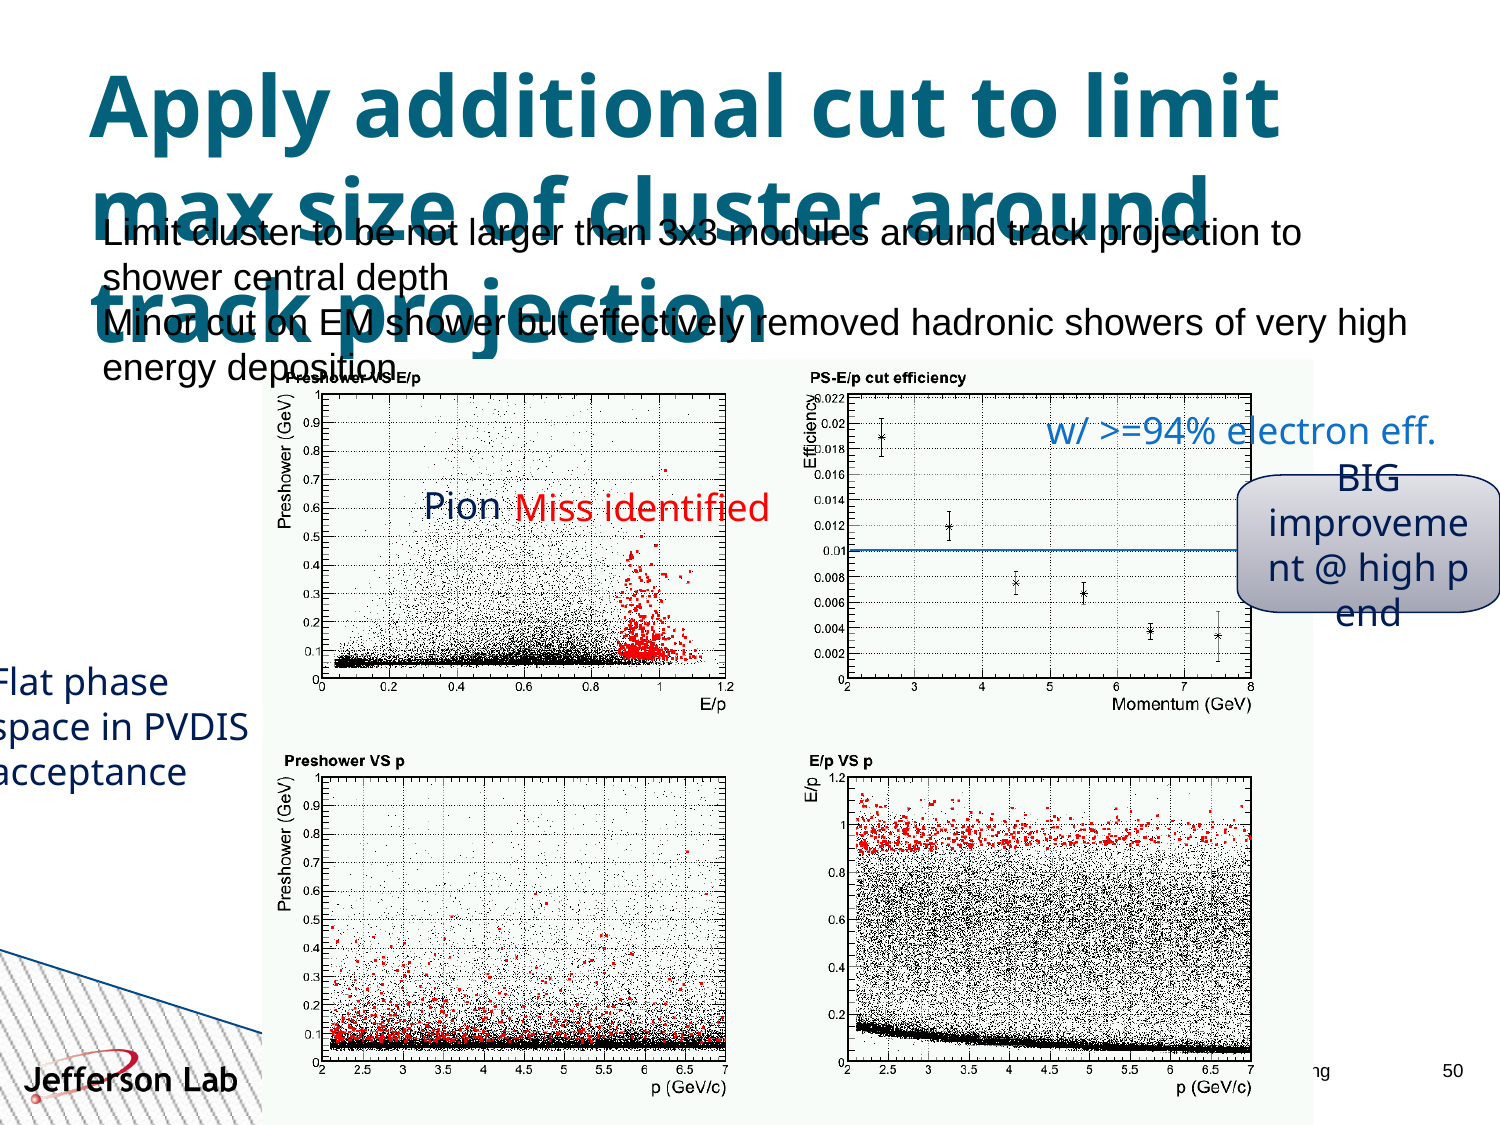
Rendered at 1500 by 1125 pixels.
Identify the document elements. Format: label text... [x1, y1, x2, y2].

text_box Limit cluster to be not larger than 3x3 modules around track projection to shower central depth Minor cut on EM shower but effectively removed hadronic showers of very high energy deposition [87, 200, 1438, 958]
text_box Flat phase space in PVDIS acceptance [0, 650, 297, 800]
text_box BIG improvement @ high p end [1237, 474, 1500, 613]
picture [0, 952, 1313, 1125]
text_box Apply additional cut to limit max size of cluster around track projection [75, 45, 1425, 368]
text_box Miss identified [499, 476, 824, 537]
text_box w/ >=94% electron eff. [1031, 399, 1499, 460]
text_box SoLID Collaboration Meeting [1313, 1051, 1419, 1112]
text_box <number> [1418, 1051, 1479, 1111]
